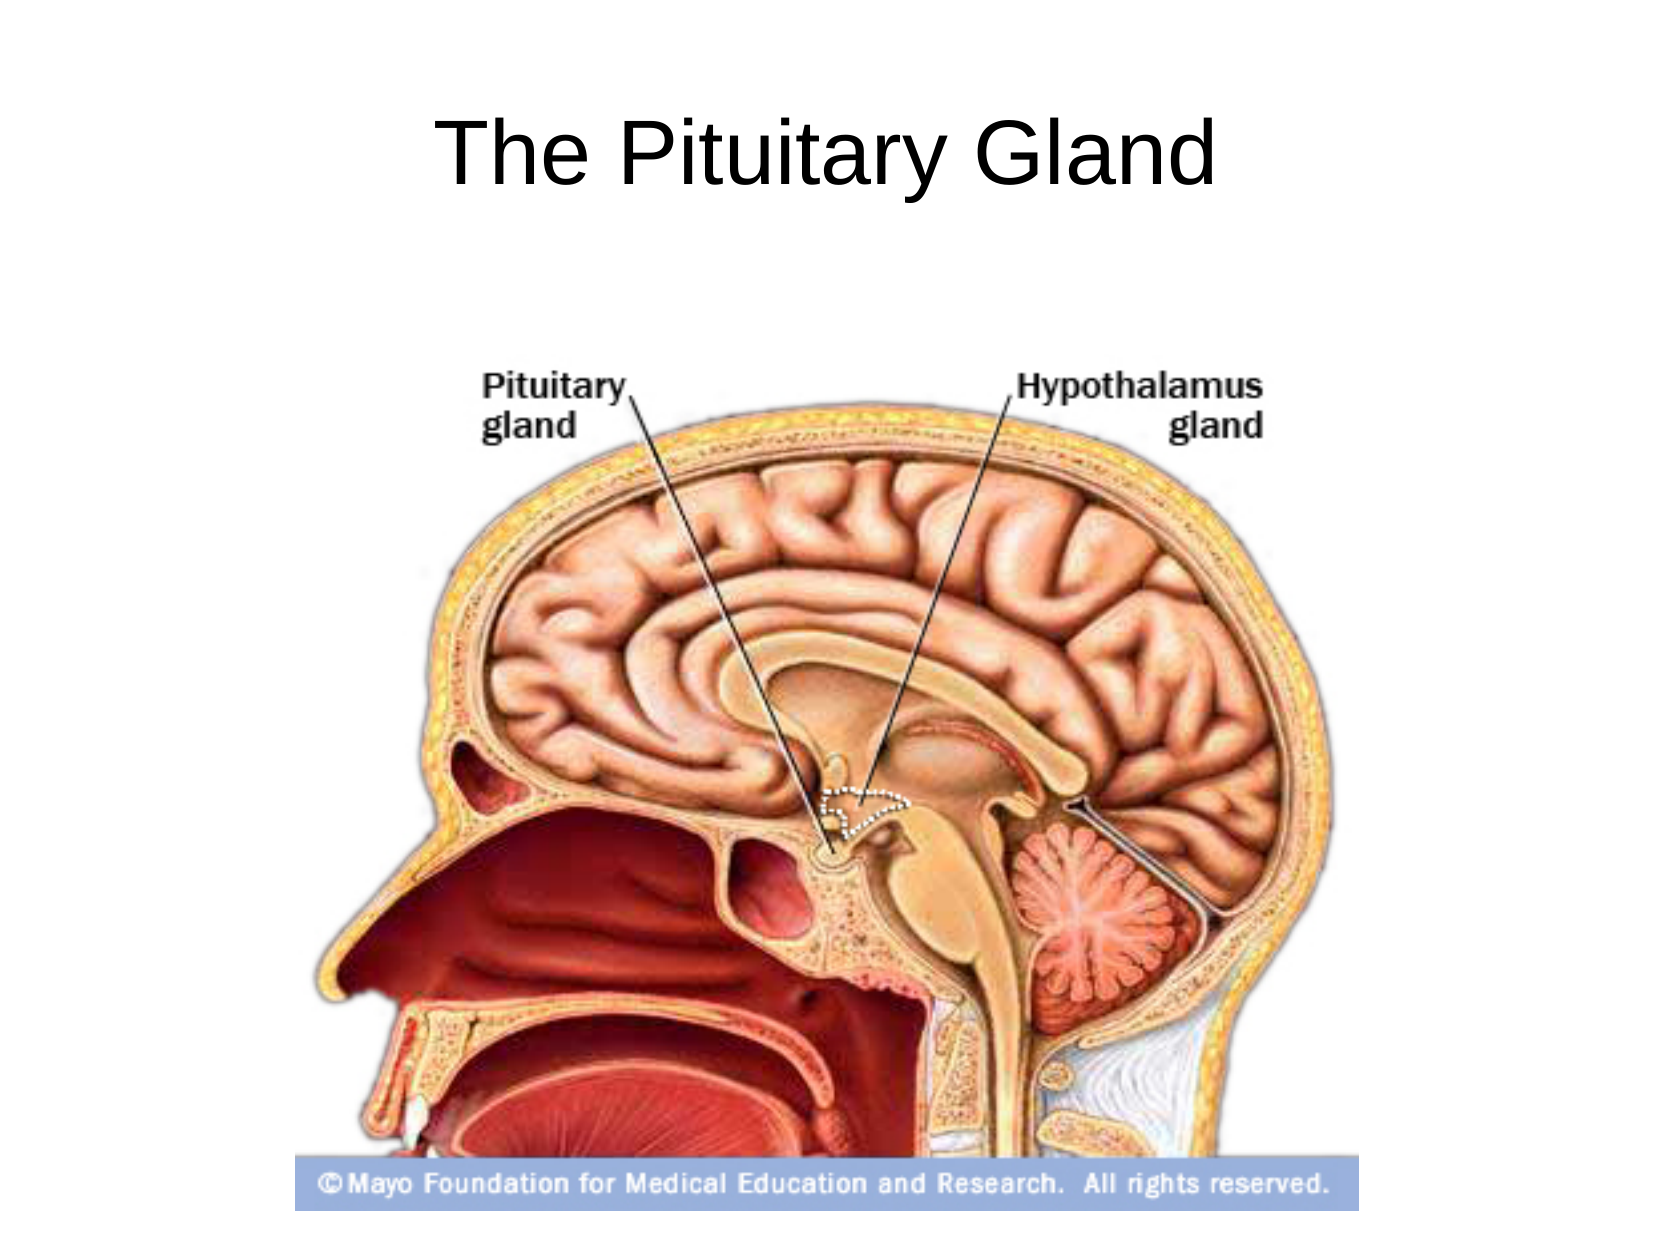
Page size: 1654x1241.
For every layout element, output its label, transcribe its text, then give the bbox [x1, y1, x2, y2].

title The Pituitary Gland [82, 49, 1571, 257]
picture [295, 354, 1359, 1211]
